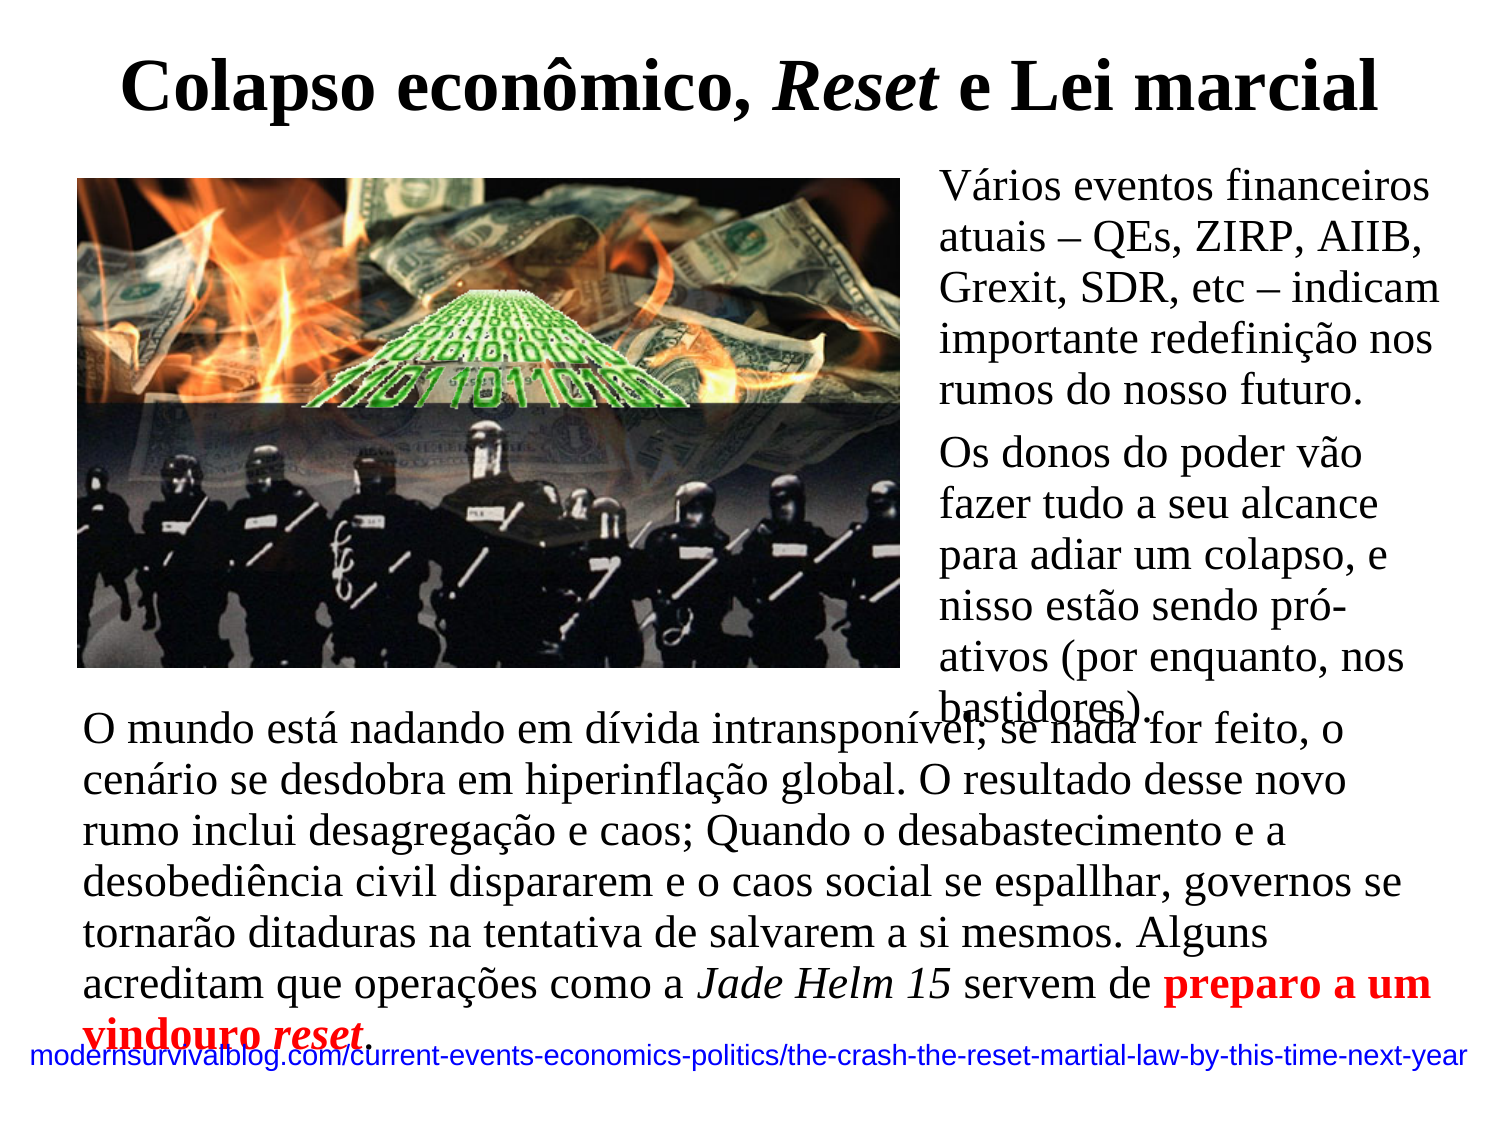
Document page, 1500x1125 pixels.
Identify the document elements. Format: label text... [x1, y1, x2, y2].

title Colapso econômico, Reset e Lei marcial [85, 9, 1414, 161]
picture [77, 178, 900, 668]
text_box modernsurvivalblog.com/current-events-economics-politics/the-crash-the-reset-martial-law-by-this-time-next-year [29, 1039, 1468, 1072]
text_box Vários eventos financeiros atuais – QEs, ZIRP, AIIB, Grexit, SDR, etc – indicam importante redefinição nos rumos do nosso futuro. Os donos do poder vão fazer tudo a seu alcance para adiar um colapso, e nisso estão sendo pró-ativos (por enquanto, nos bastidores). [938, 159, 1447, 682]
text_box O mundo está nadando em dívida intransponível; se nada for feito, o cenário se desdobra em hiperinflação global. O resultado desse novo rumo inclui desagregação e caos; Quando o desabastecimento e a desobediência civil dispararem e o caos social se espallhar, governos se tornarão ditaduras na tentativa de salvarem a si mesmos. Alguns acreditam que operações como a Jade Helm 15 servem de preparo a um vindouro reset. [82, 702, 1441, 1009]
